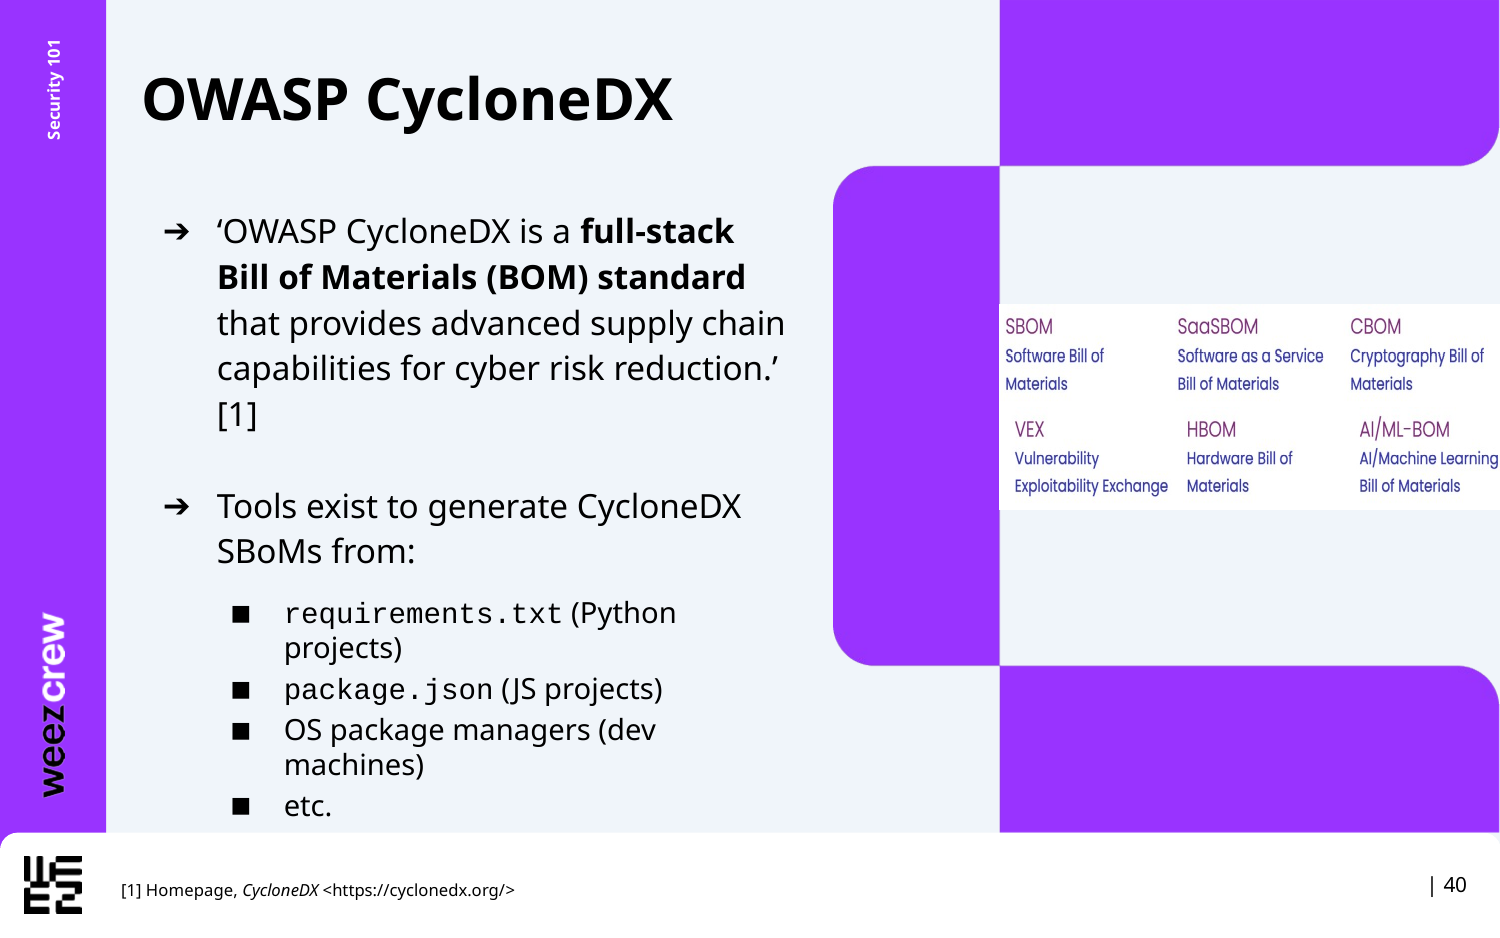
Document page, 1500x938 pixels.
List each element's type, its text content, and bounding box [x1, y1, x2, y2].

list ‘OWASP CycloneDX is a full-stack Bill of Materials (BOM) standard that provides advanced supply chain capabilities for cyber risk reduction.’ [1] Tools exist to generate CycloneDX SBoMs from: requirements.txt (Python projects) package.json (JS projects) OS package managers (dev machines) etc. [126, 188, 812, 809]
picture [833, 0, 1500, 833]
title Security 101 [0, 24, 107, 497]
picture [43, 612, 65, 798]
slide_number | <number> [1426, 850, 1482, 922]
title OWASP CycloneDX [126, 24, 976, 170]
subtitle [1] Homepage, CycloneDX <https://cyclonedx.org/> [106, 836, 1426, 938]
picture [24, 856, 82, 914]
